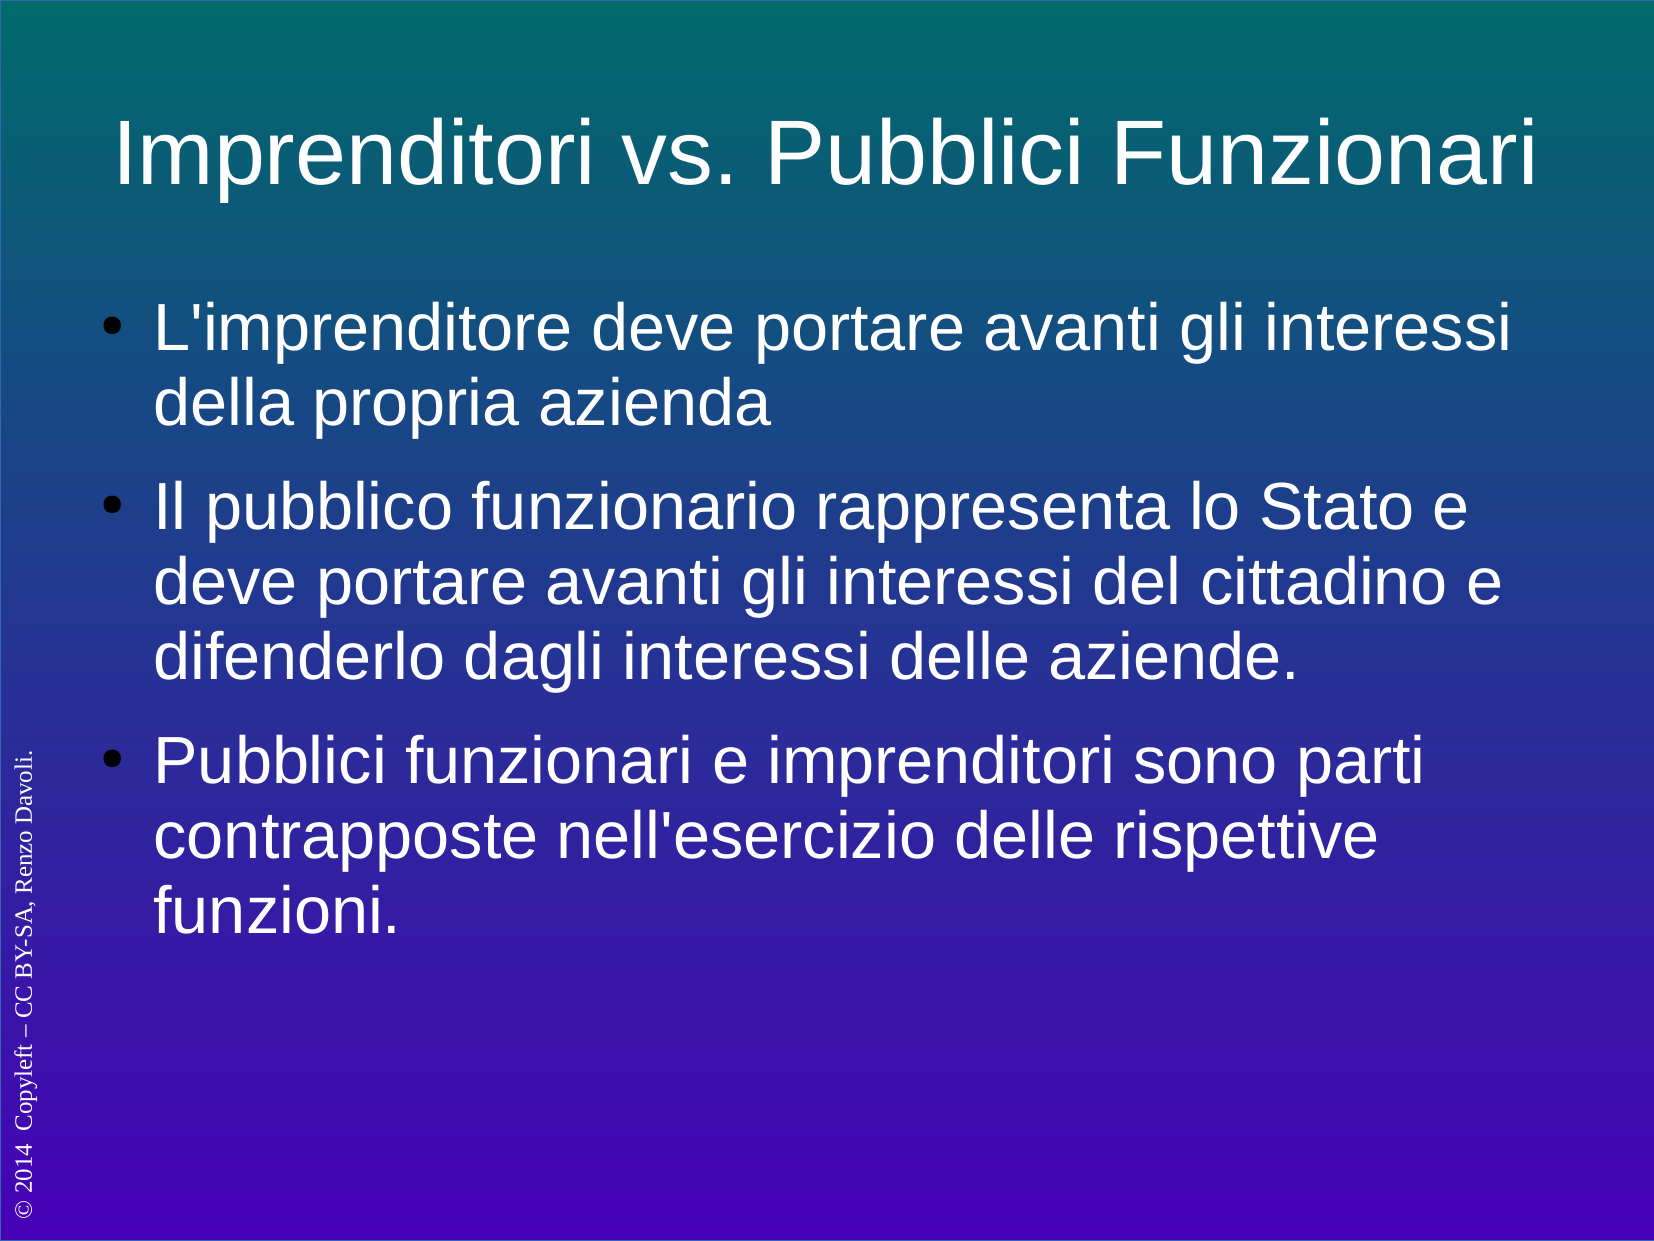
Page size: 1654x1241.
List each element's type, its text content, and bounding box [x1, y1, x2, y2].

list L'imprenditore deve portare avanti gli interessi della propria azienda Il pubblico funzionario rappresenta lo Stato e deve portare avanti gli interessi del cittadino e difenderlo dagli interessi delle aziende. Pubblici funzionari e imprenditori sono parti contrapposte nell'esercizio delle rispettive funzioni. [82, 290, 1571, 1109]
title Imprenditori vs. Pubblici Funzionari [82, 56, 1571, 250]
